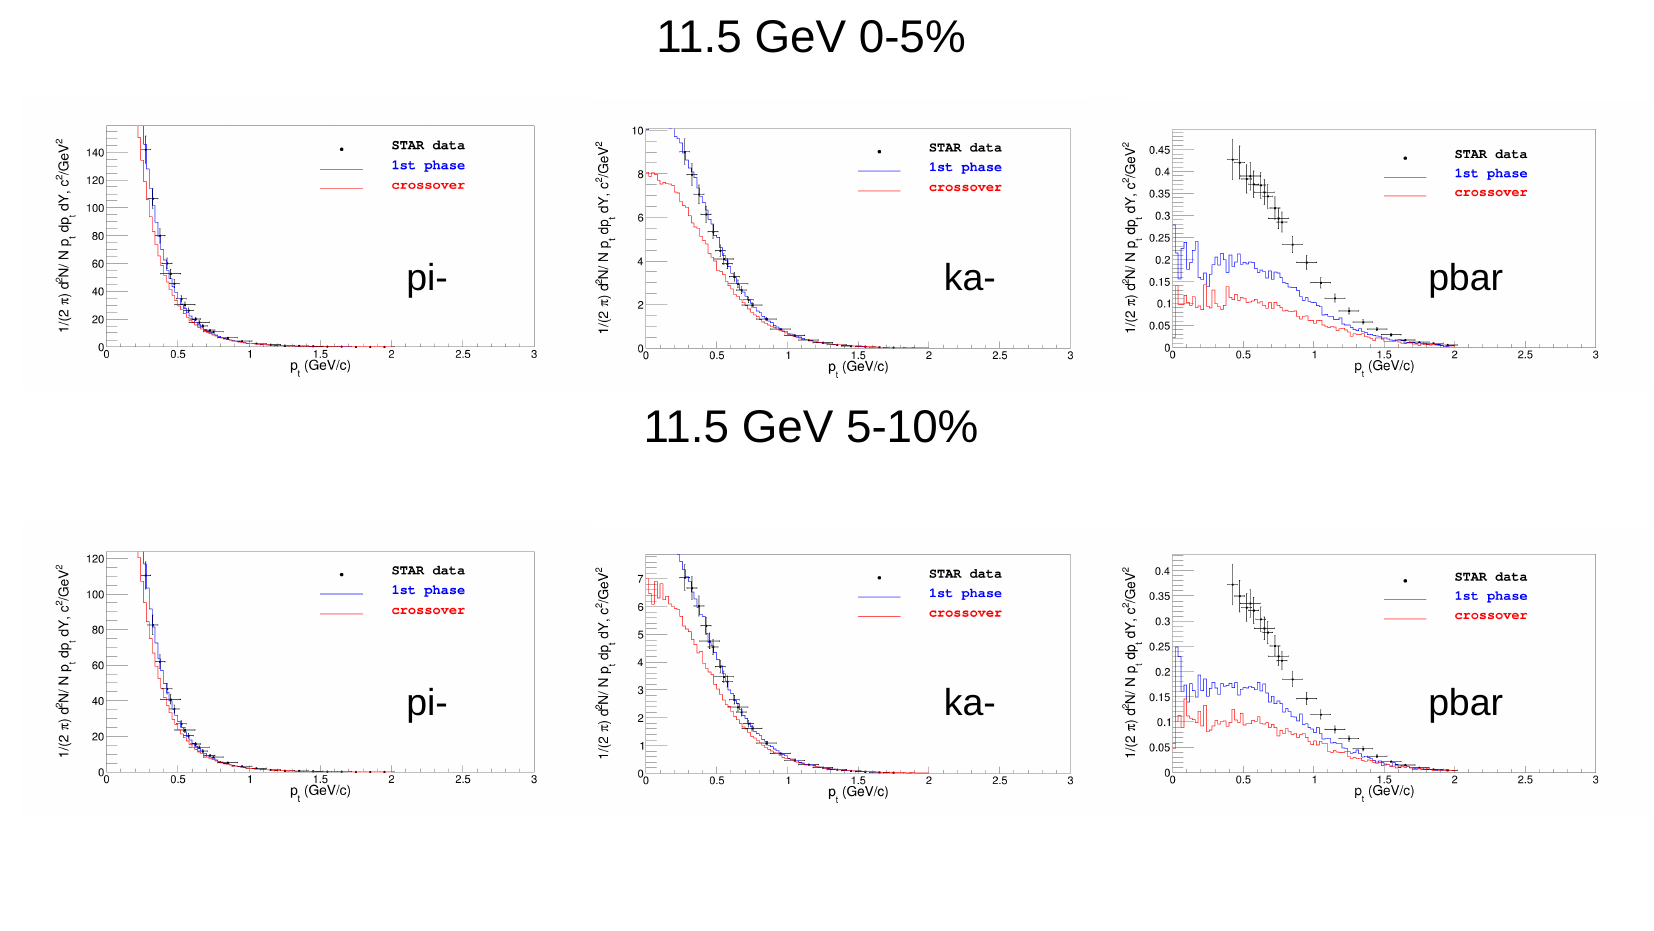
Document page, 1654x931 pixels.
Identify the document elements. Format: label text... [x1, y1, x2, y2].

text_box ka- [929, 673, 1011, 731]
text_box pbar [1413, 673, 1518, 731]
text_box pi- [391, 673, 463, 731]
picture [21, 522, 1652, 817]
text_box pi- [391, 248, 463, 306]
title 11.5 GeV 5-10% [71, 399, 1551, 455]
picture [21, 96, 1652, 392]
title 11.5 GeV 0-5% [71, 9, 1551, 65]
text_box pbar [1413, 248, 1518, 306]
text_box ka- [929, 248, 1011, 306]
